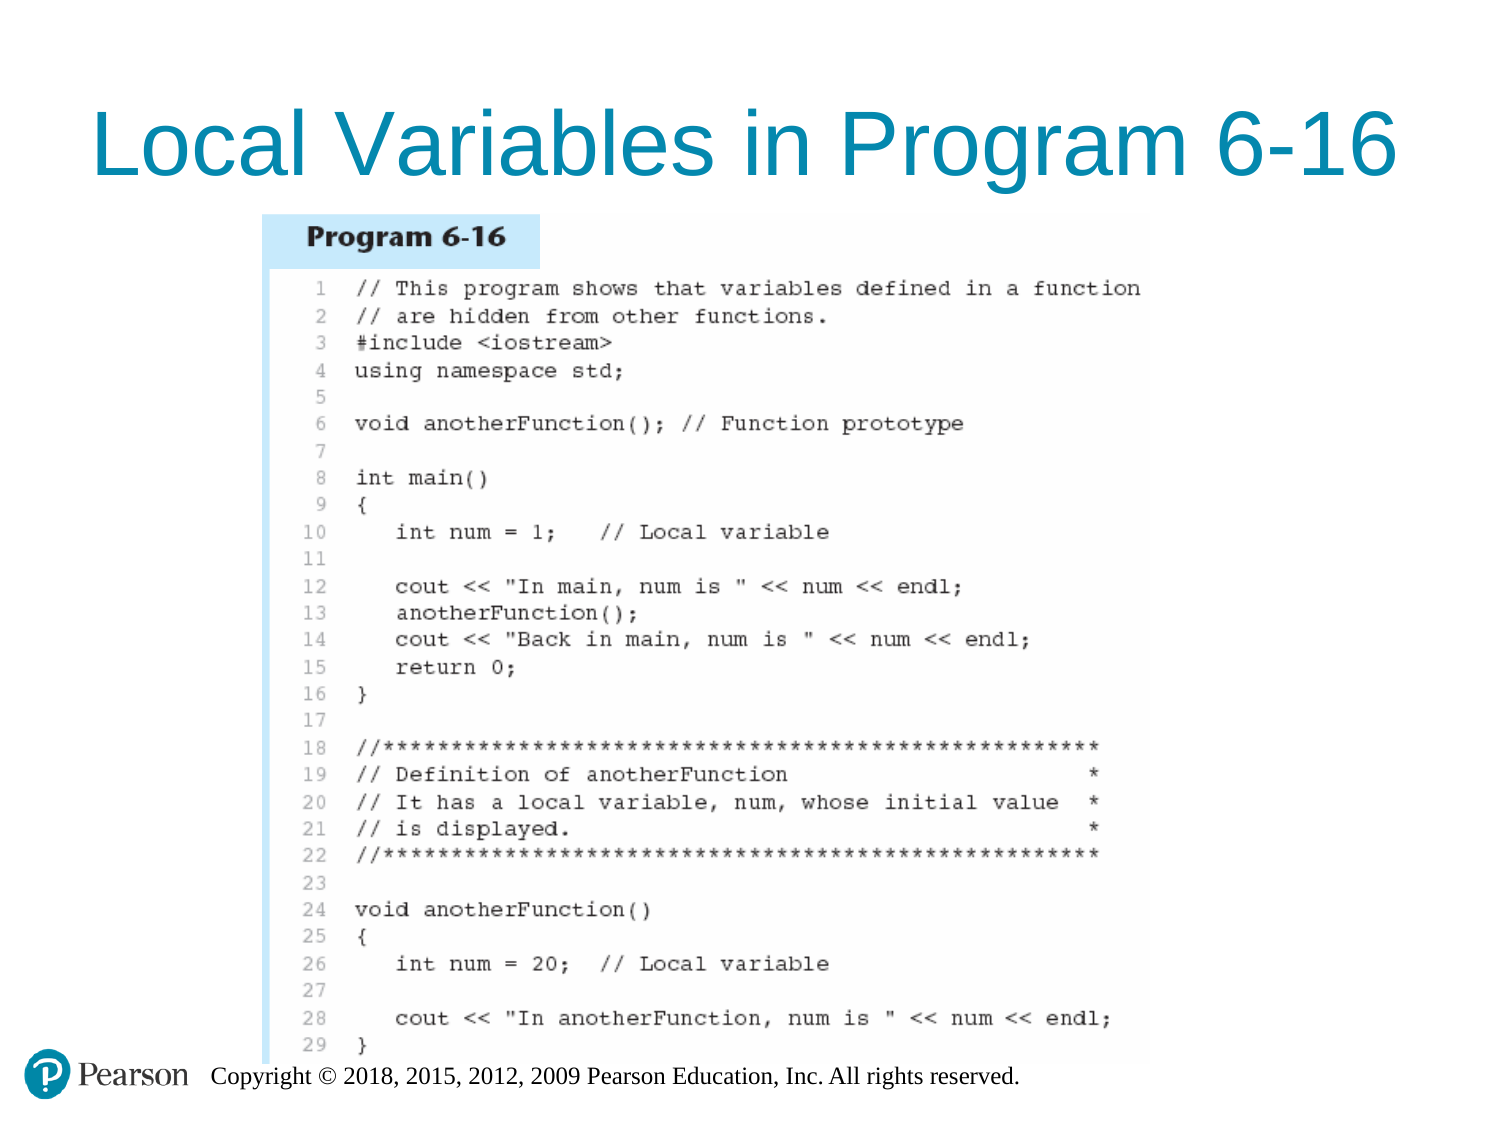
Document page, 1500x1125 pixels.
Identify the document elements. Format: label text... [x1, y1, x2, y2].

title Local Variables in Program 6-16 [75, 45, 1426, 233]
picture [262, 233, 1150, 1064]
